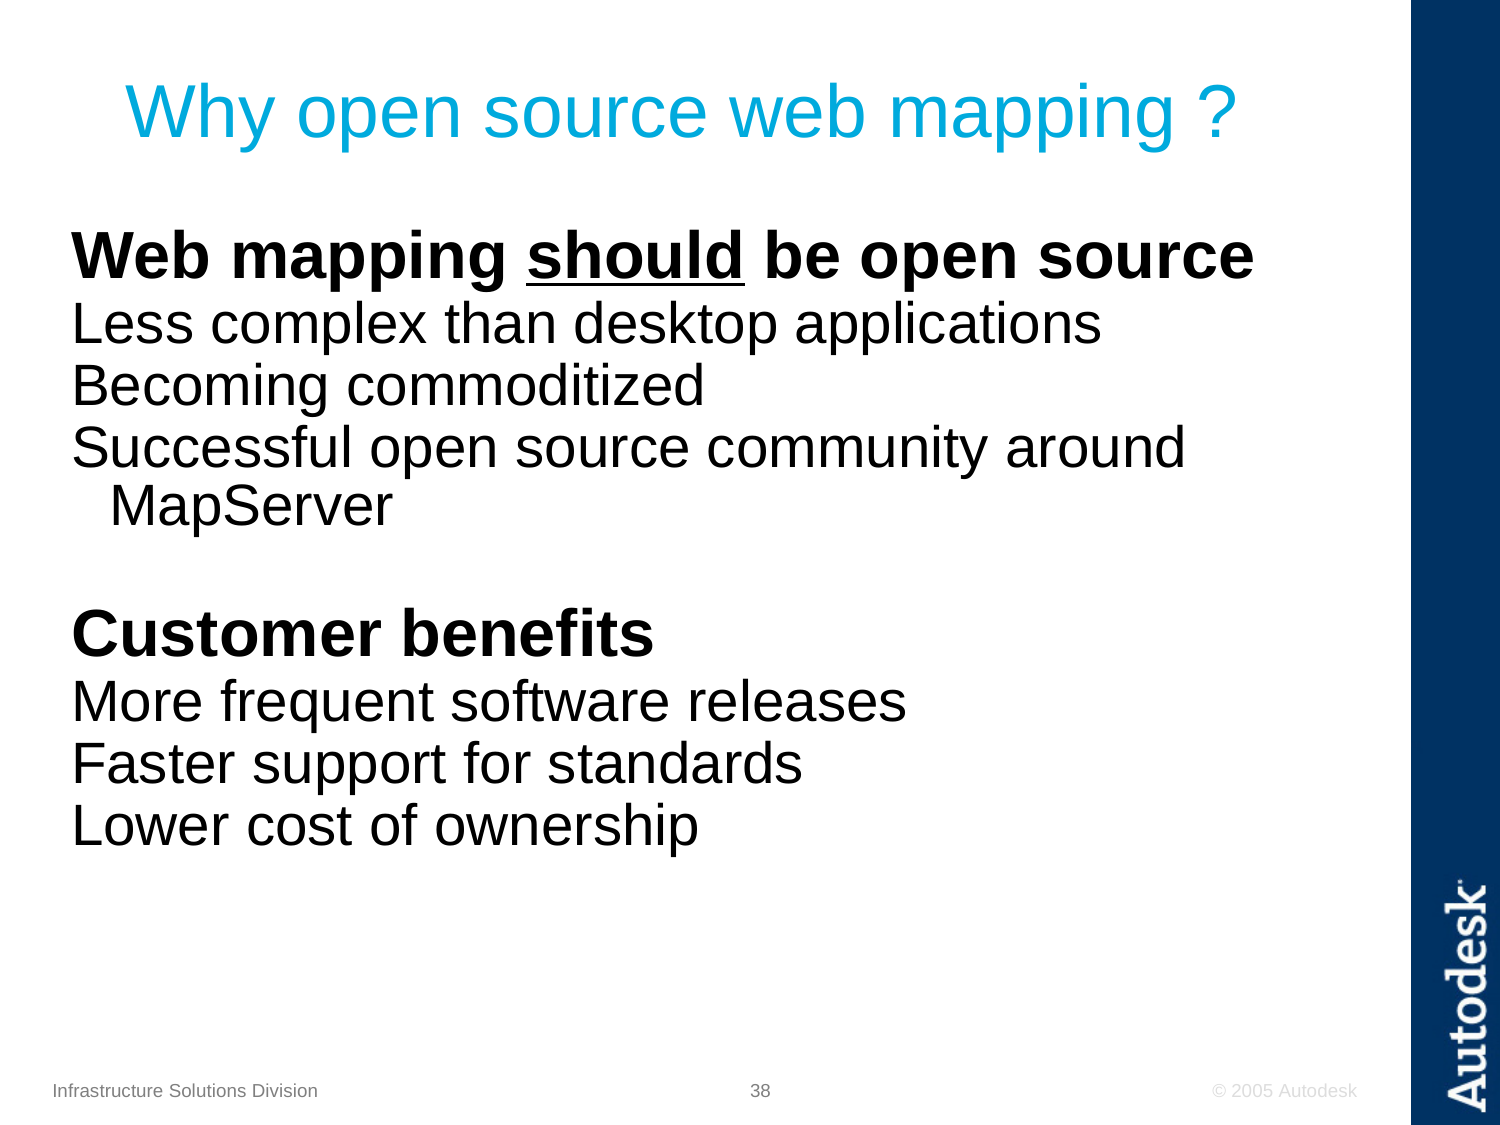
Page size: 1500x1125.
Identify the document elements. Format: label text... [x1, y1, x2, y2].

picture [1411, 0, 1500, 1125]
list Web mapping should be open source Less complex than desktop applications Becoming commoditized Successful open source community around MapServer Customer benefits More frequent software releases Faster support for standards Lower cost of ownership [52, 156, 1313, 974]
title Why open source web mapping ? [52, 22, 1313, 156]
